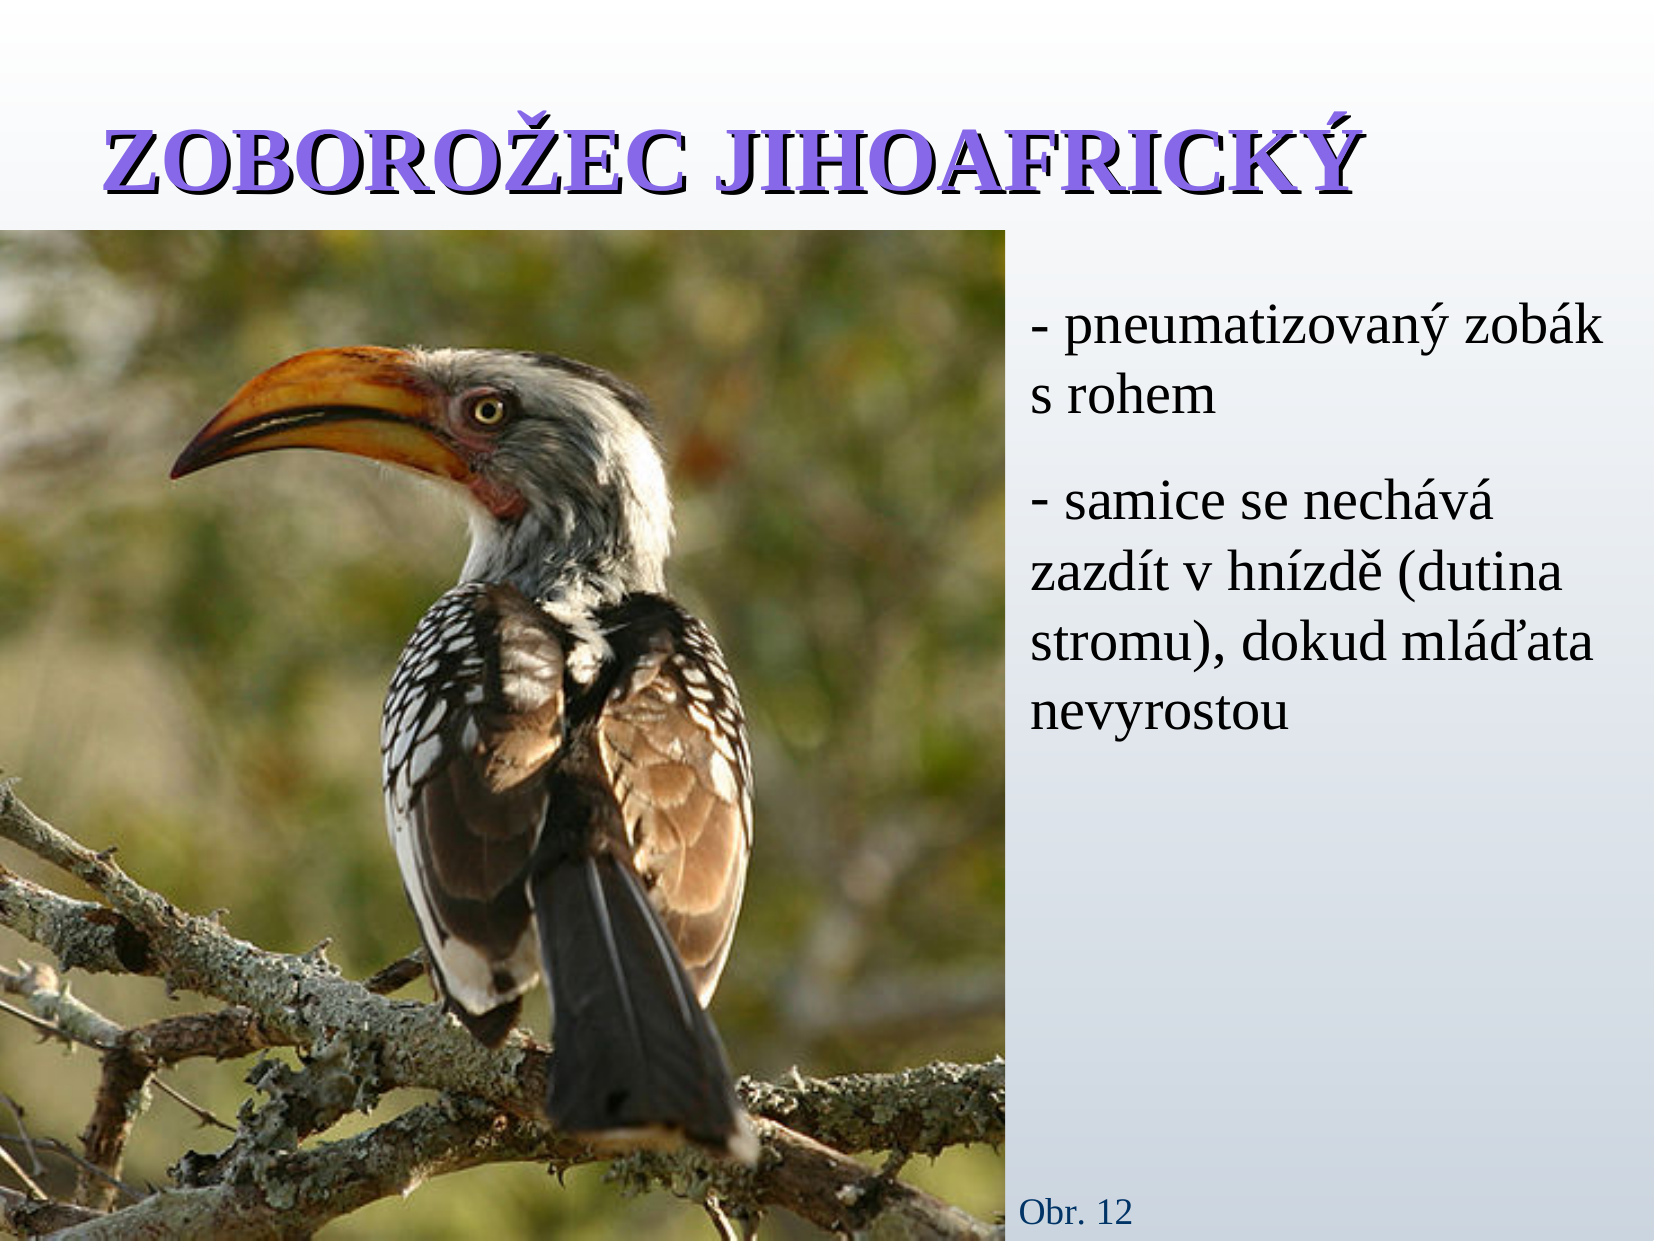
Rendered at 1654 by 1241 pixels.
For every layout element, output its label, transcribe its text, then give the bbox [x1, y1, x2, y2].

text_box Obr. 12 [1003, 1179, 1181, 1241]
picture [0, 230, 1006, 1241]
title ZOBOROŽEC JIHOAFRICKÝ [82, 50, 1572, 258]
text_box - pneumatizovaný zobák s rohem samice se nechává zazdít v hnízdě (dutina stromu), dokud mláďata nevyrostou [1015, 277, 1654, 750]
